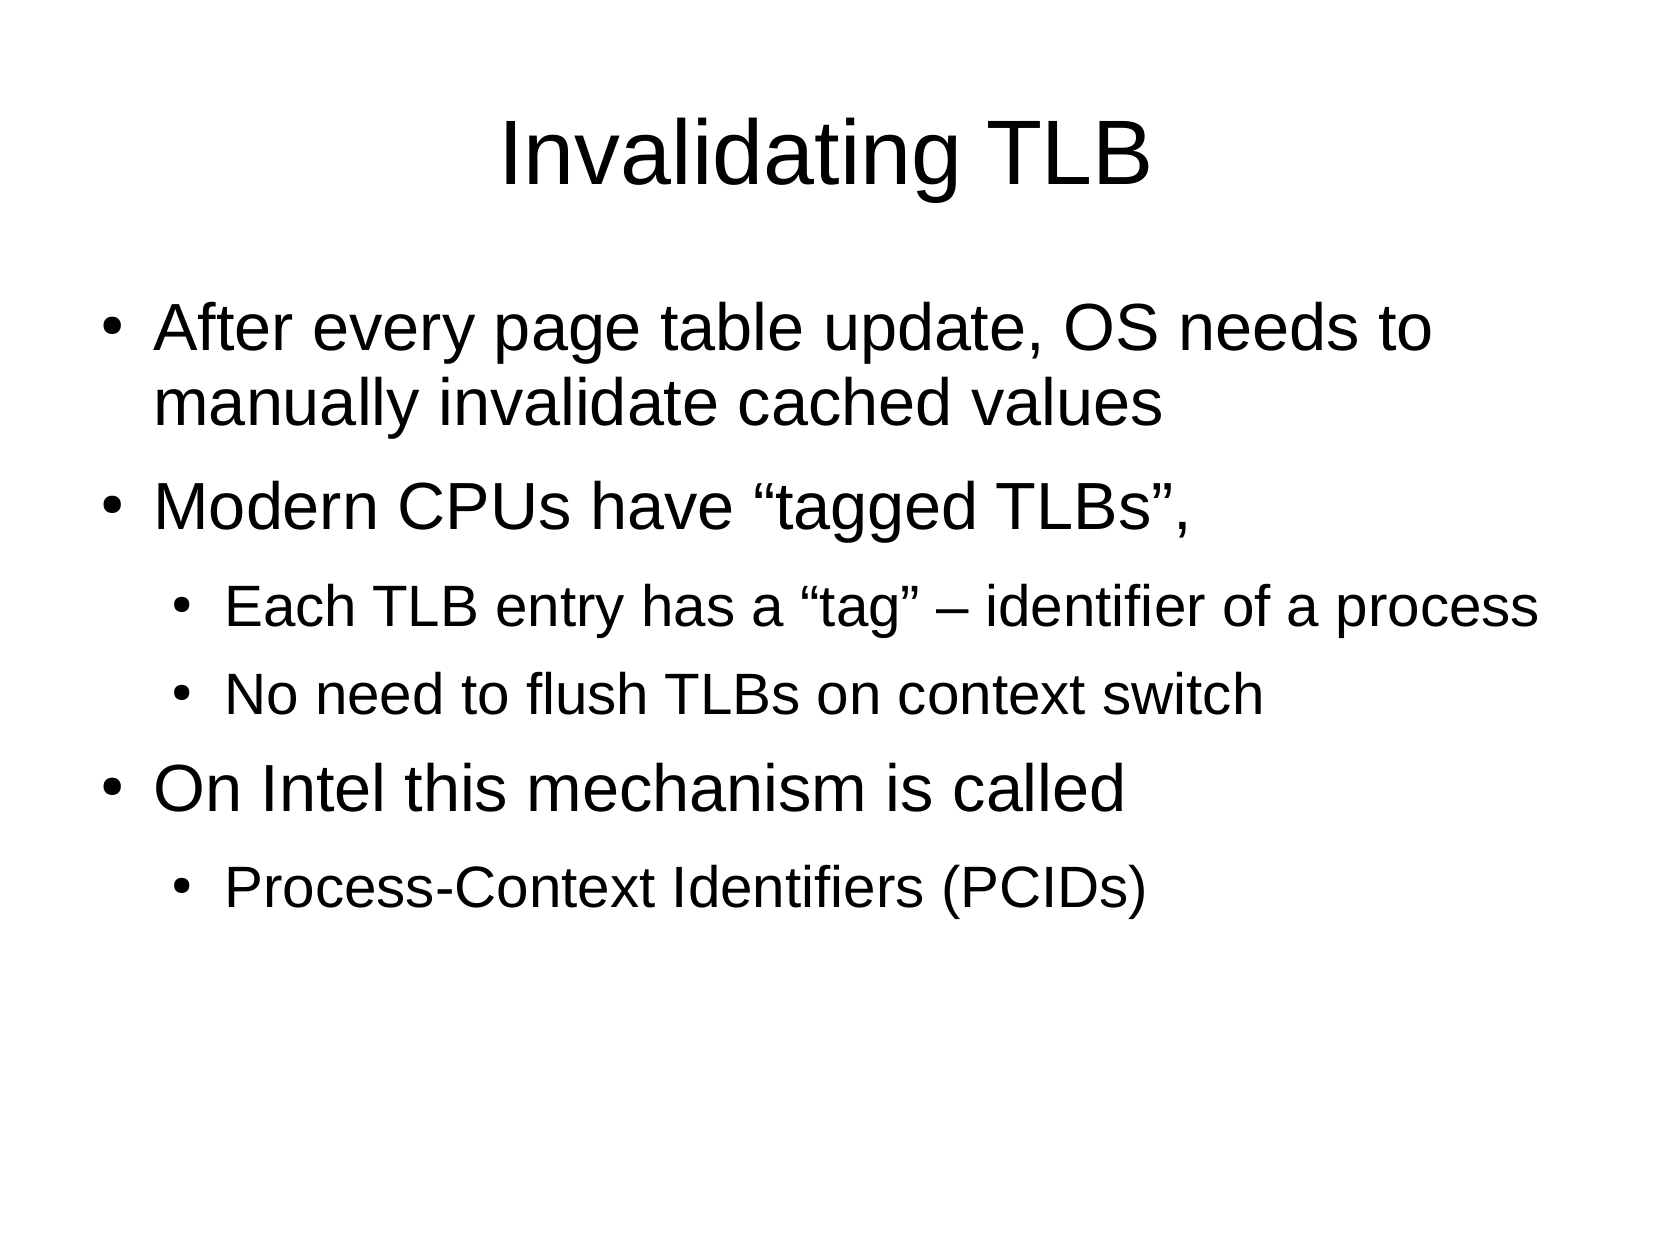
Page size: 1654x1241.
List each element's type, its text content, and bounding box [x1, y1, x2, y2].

title Invalidating TLB [82, 49, 1571, 257]
list After every page table update, OS needs to manually invalidate cached values Modern CPUs have “tagged TLBs”, Each TLB entry has a “tag” – identifier of a process No need to flush TLBs on context switch On Intel this mechanism is called Process-Context Identifiers (PCIDs) [82, 290, 1571, 1010]
